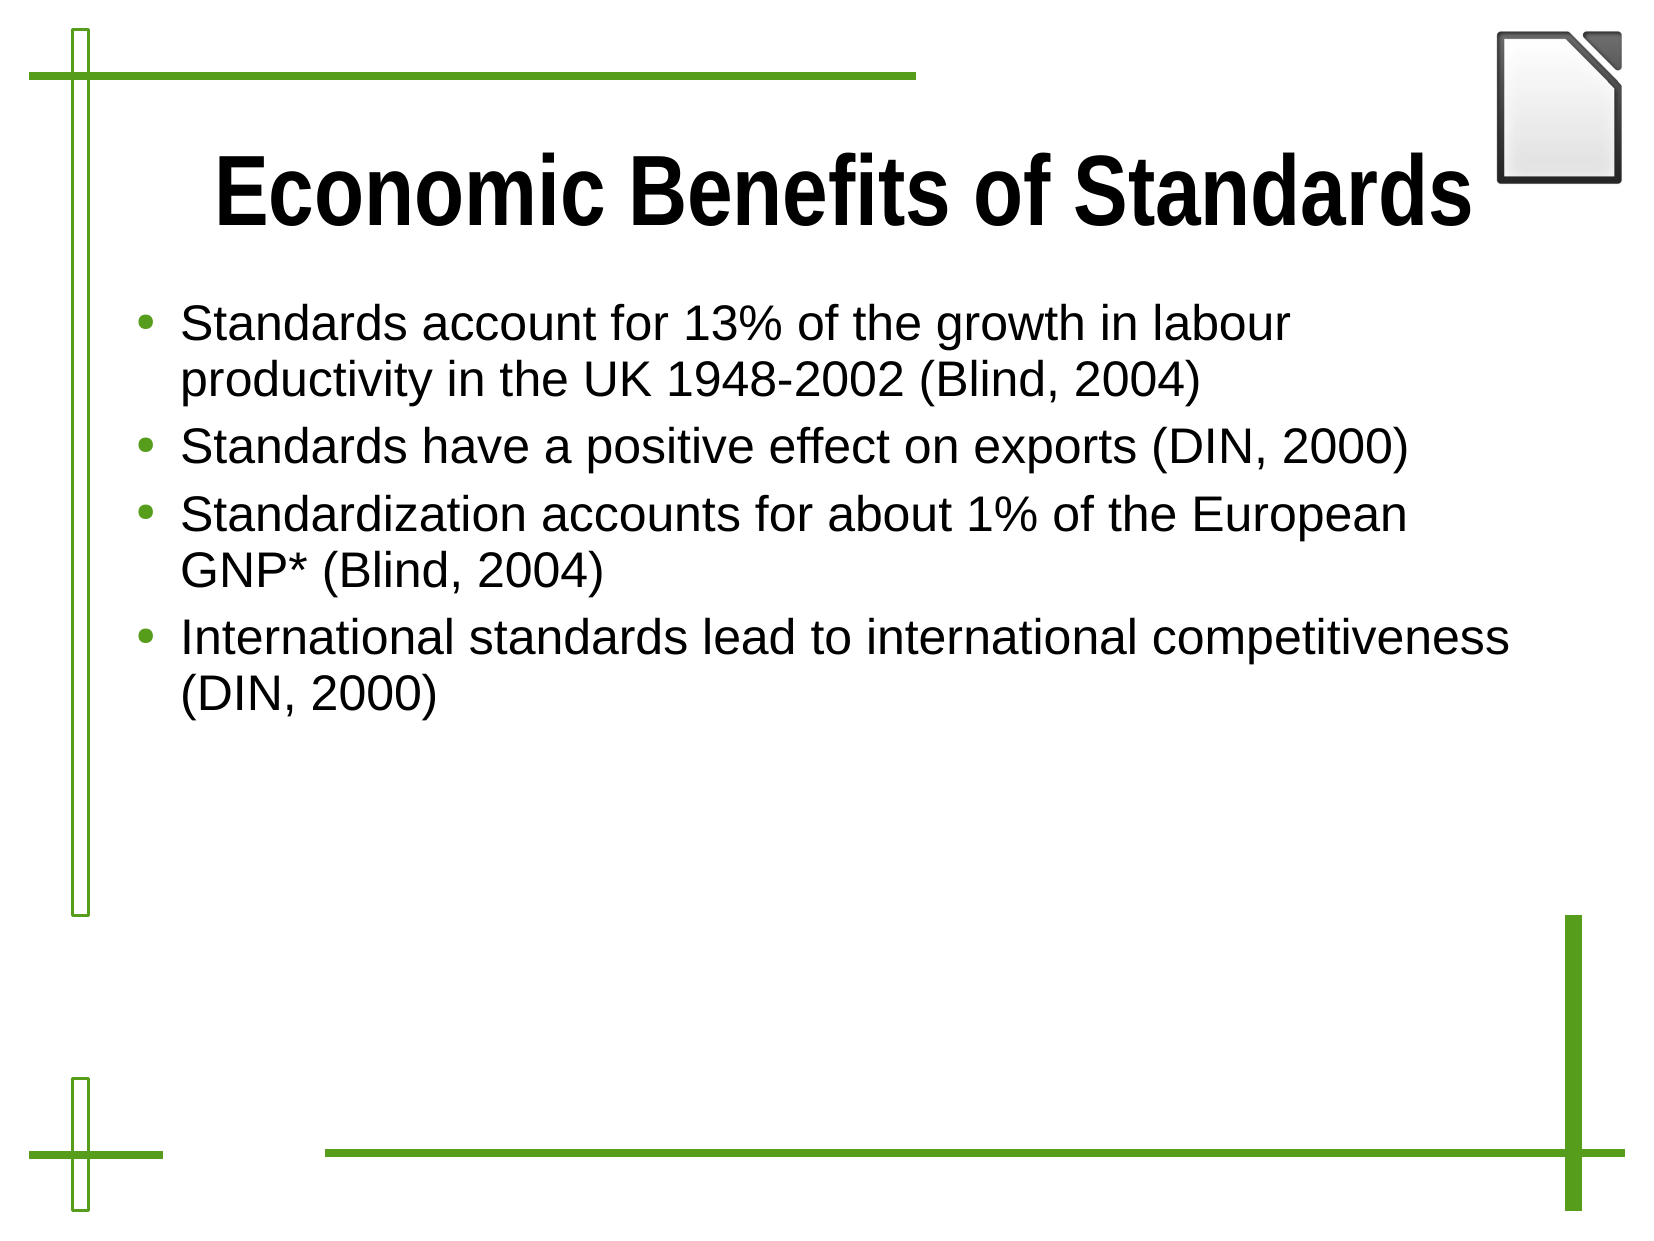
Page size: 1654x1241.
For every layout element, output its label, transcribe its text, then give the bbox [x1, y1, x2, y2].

picture [1494, 29, 1624, 186]
list Standards account for 13% of the growth in labour productivity in the UK 1948-2002 (Blind, 2004) Standards have a positive effect on exports (DIN, 2000) Standardization accounts for about 1% of the European GNP* (Blind, 2004) International standards lead to international competitiveness (DIN, 2000) [118, 295, 1536, 1123]
title Economic Benefits of Standards [118, 118, 1536, 260]
